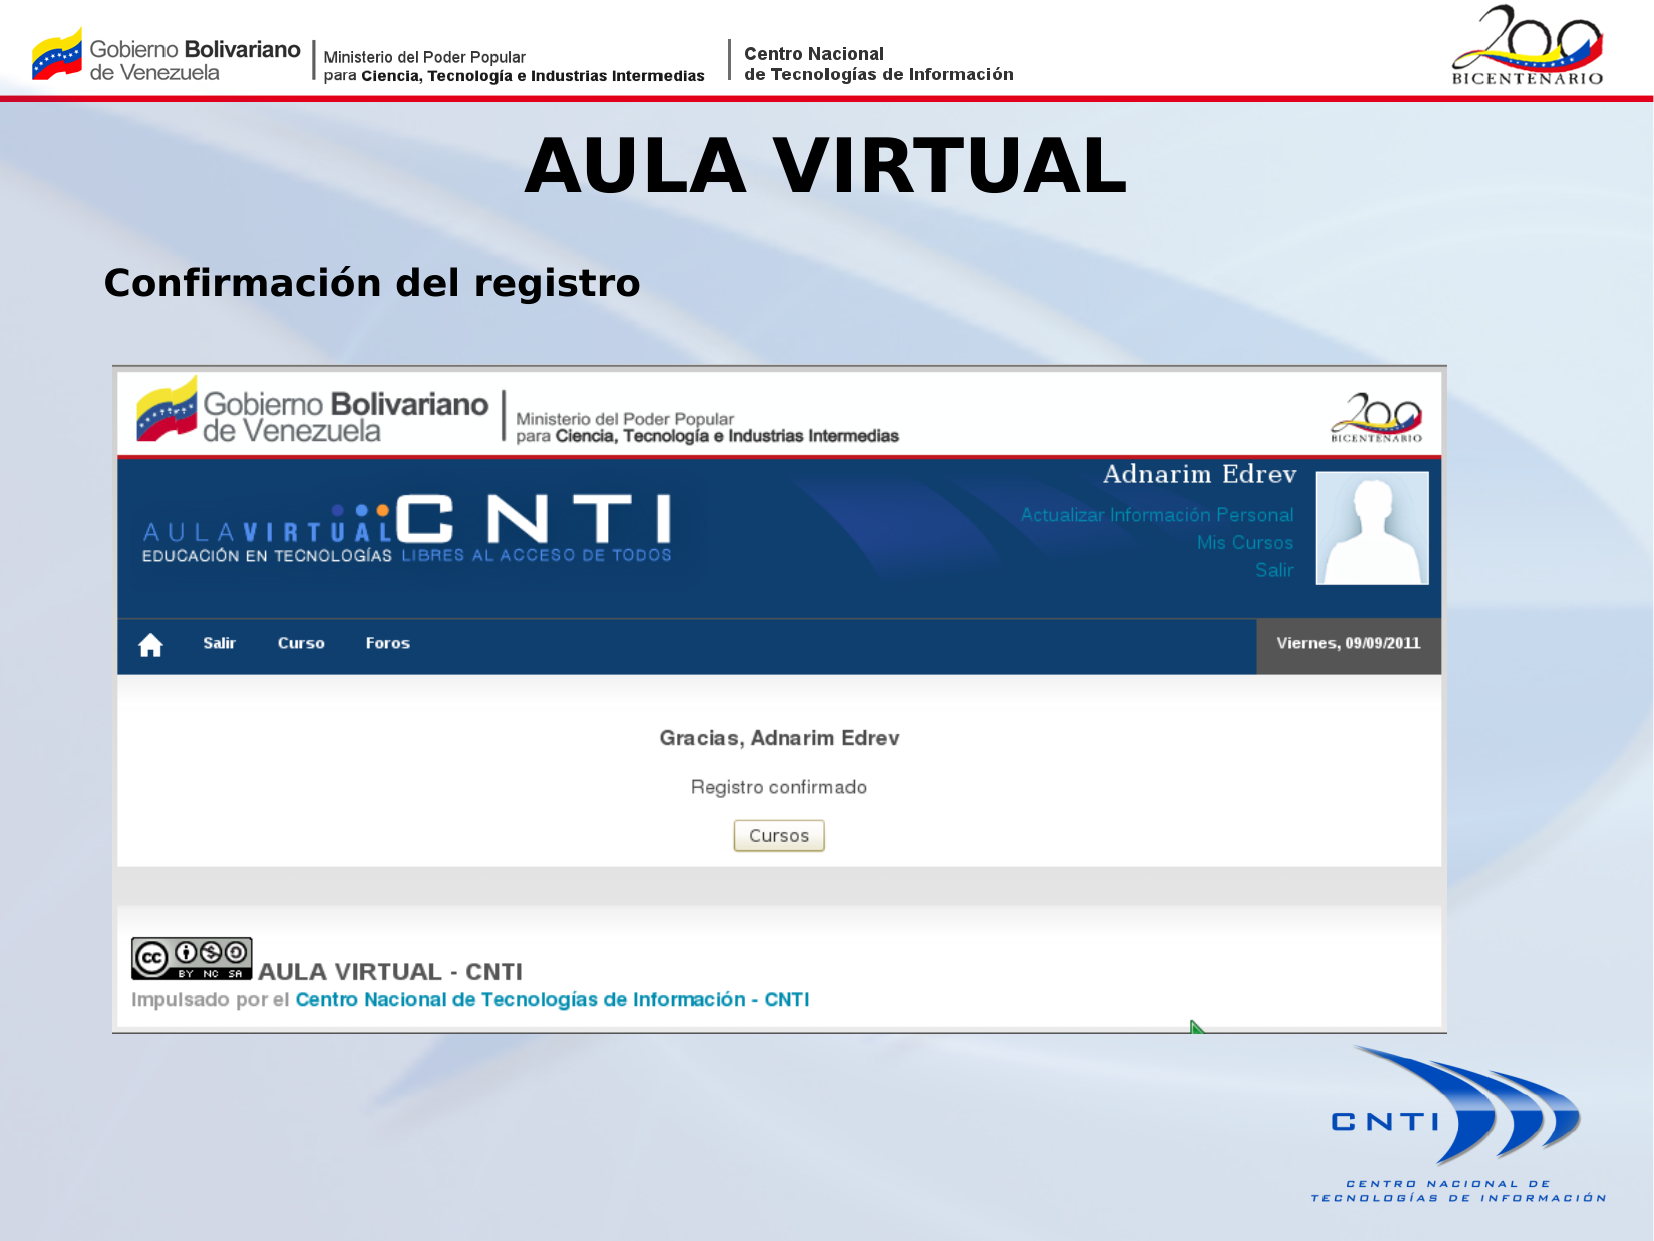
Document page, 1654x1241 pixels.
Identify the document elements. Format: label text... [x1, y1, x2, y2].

title AULA VIRTUAL [0, 102, 1654, 231]
text_box Confirmación del registro [88, 253, 916, 331]
picture [0, 0, 1654, 102]
picture [0, 231, 1654, 1241]
